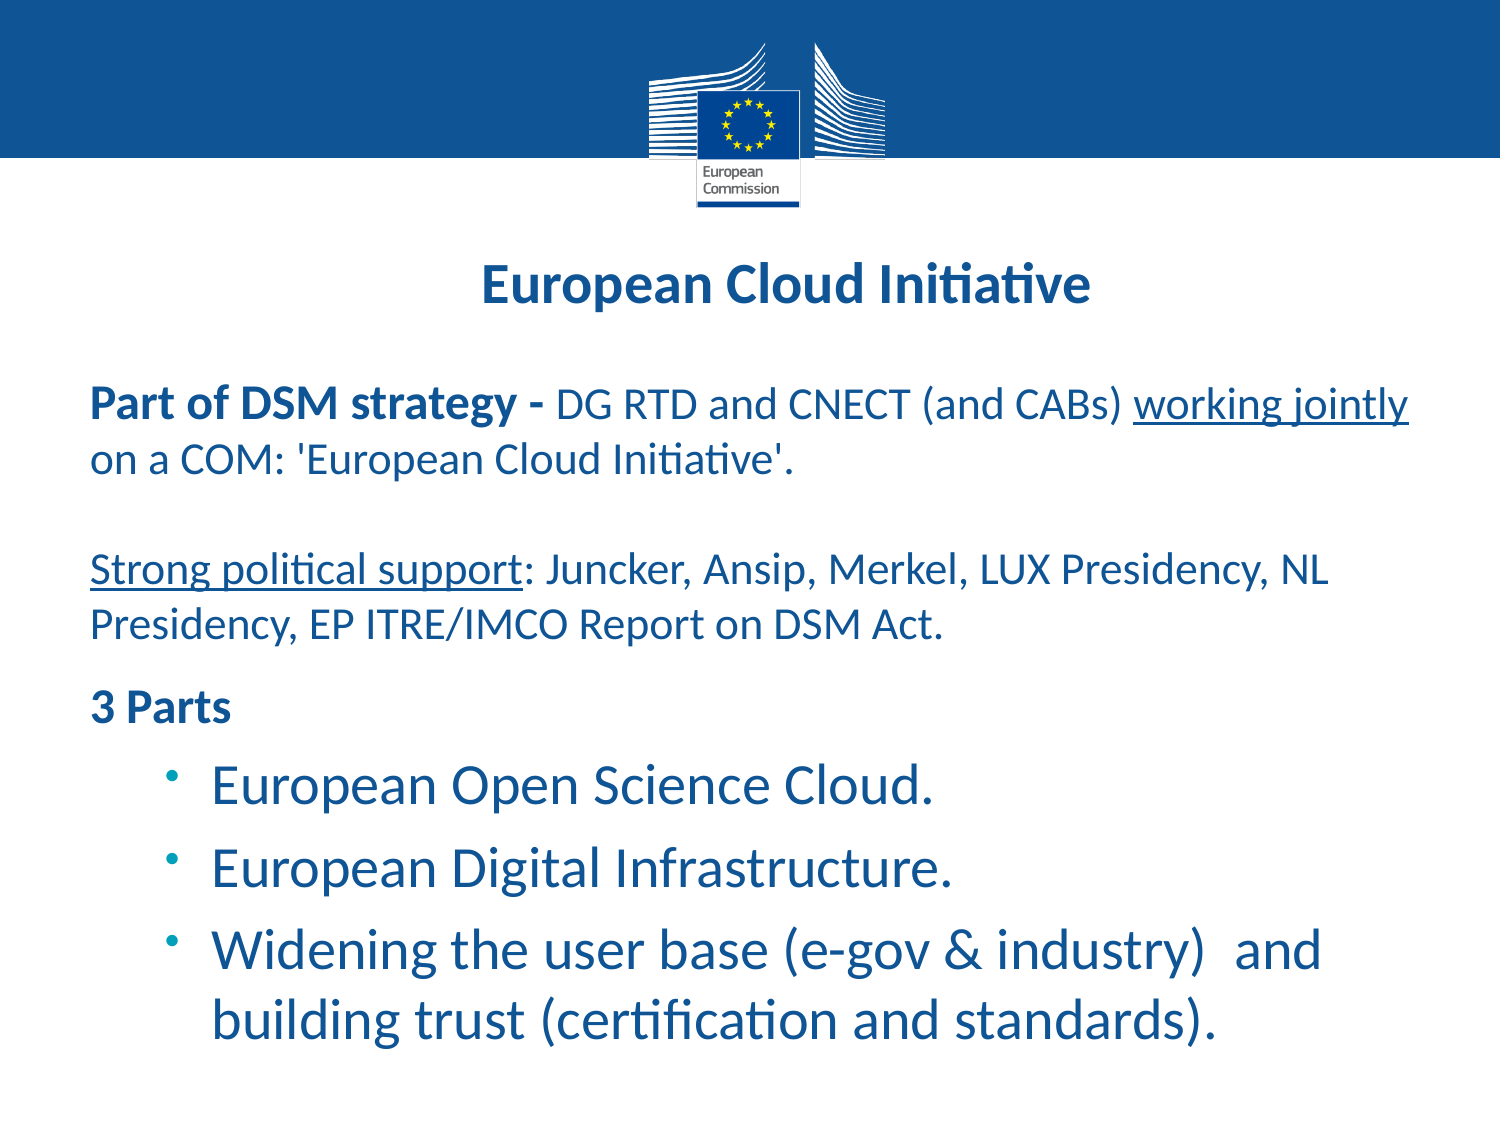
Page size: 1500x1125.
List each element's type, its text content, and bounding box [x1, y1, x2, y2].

title European Cloud Initiative [0, 237, 1500, 349]
picture [649, 42, 885, 208]
list Part of DSM strategy - DG RTD and CNECT (and CABs) working jointly on a COM: 'European Cloud Initiative'. Strong political support: Juncker, Ansip, Merkel, LUX Presidency, NL Presidency, EP ITRE/IMCO Report on DSM Act. 3 Parts European Open Science Cloud. European Digital Infrastructure. Widening the user base (e-gov & industry) and building trust (certification and standards). [75, 361, 1438, 1075]
